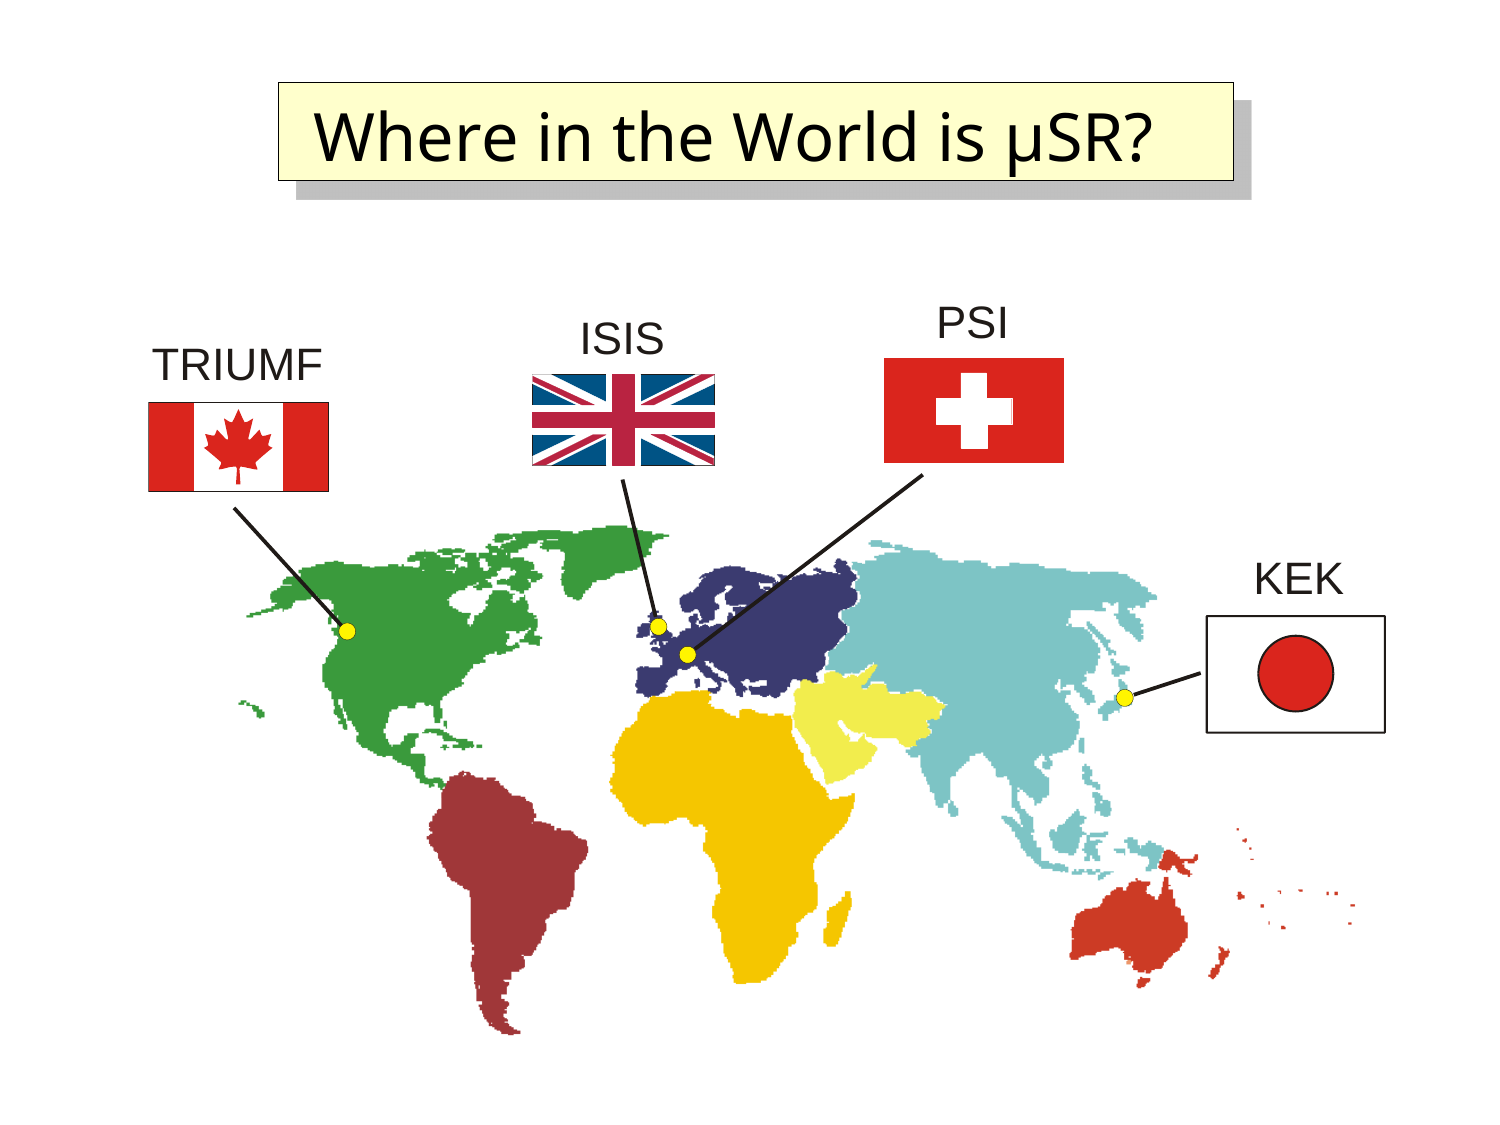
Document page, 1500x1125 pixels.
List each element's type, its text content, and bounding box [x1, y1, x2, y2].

picture [148, 305, 1386, 1042]
text_box Where in the World is μSR? [278, 82, 1234, 177]
